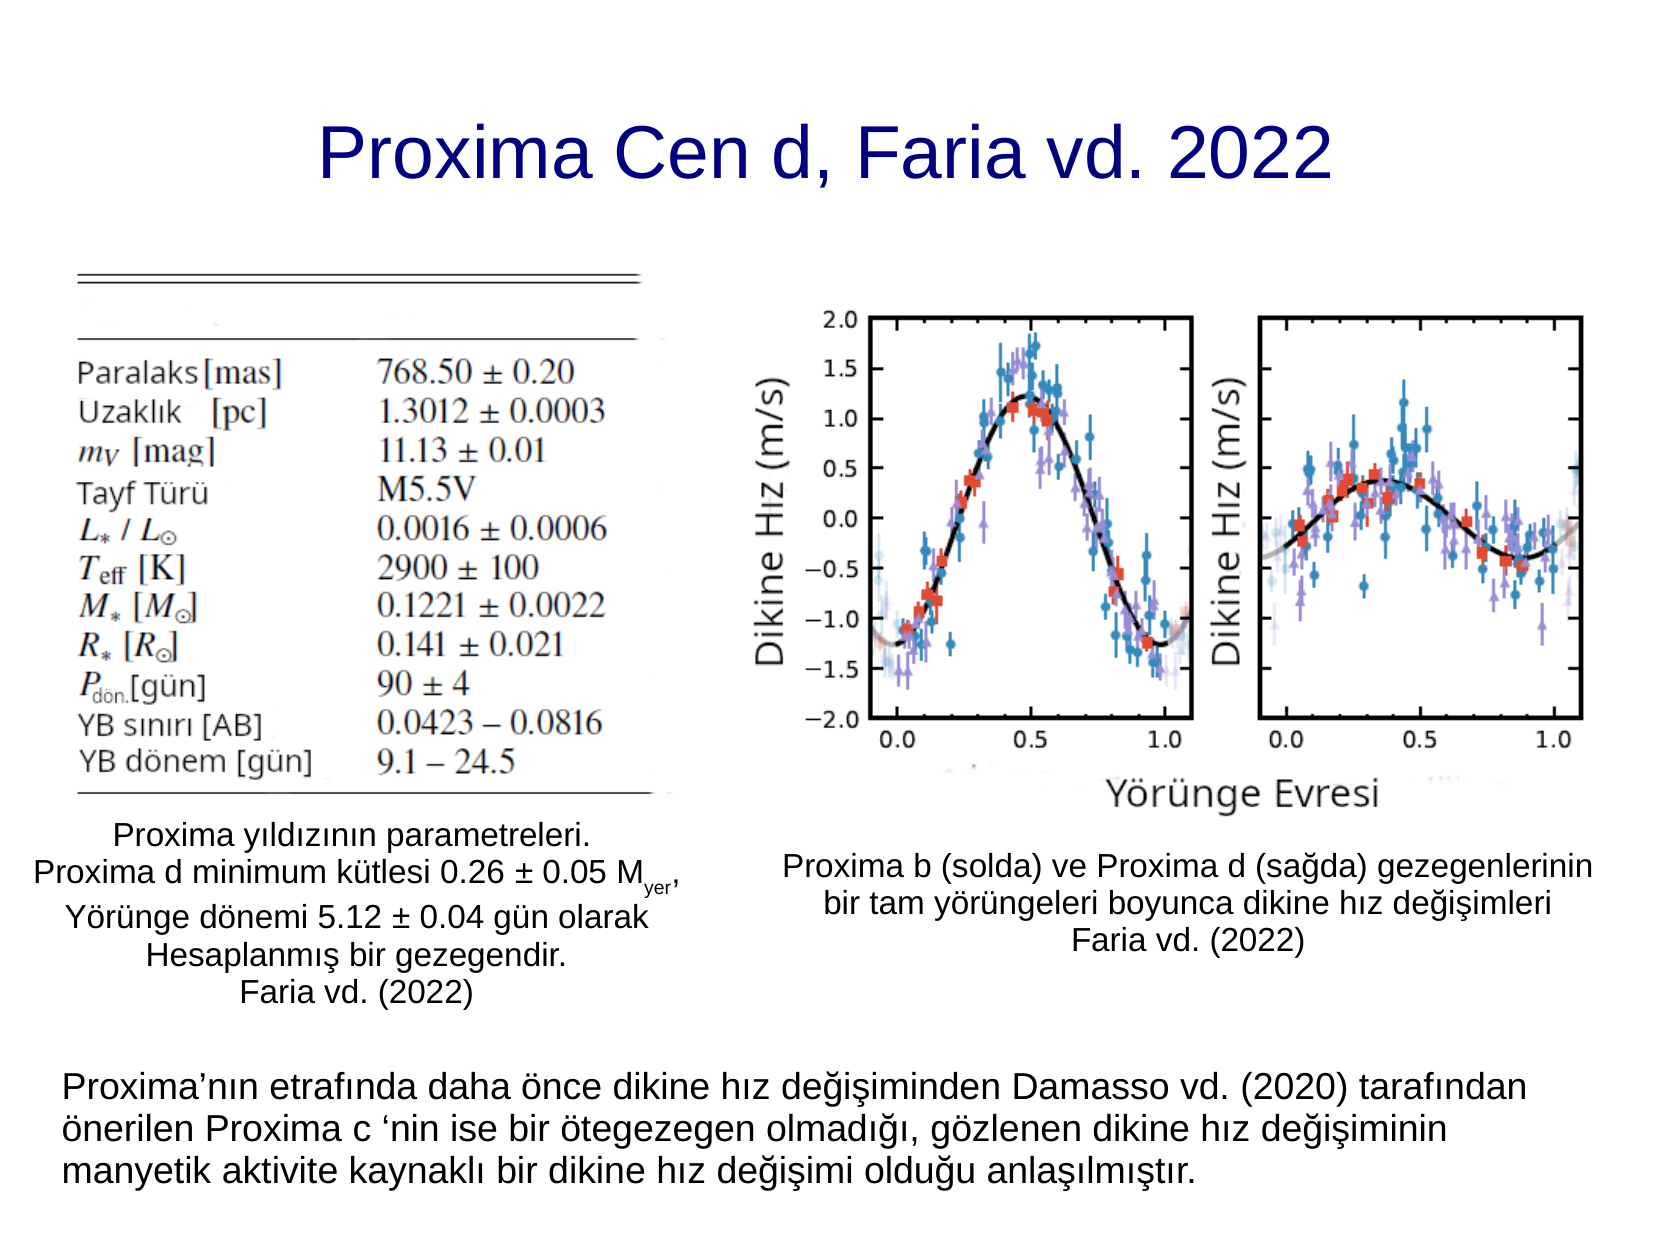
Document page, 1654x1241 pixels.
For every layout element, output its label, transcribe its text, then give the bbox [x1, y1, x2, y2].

text_box Proxima’nın etrafında daha önce dikine hız değişiminden Damasso vd. (2020) tarafından önerilen Proxima c ‘nin ise bir ötegezegen olmadığı, gözlenen dikine hız değişiminin manyetik aktivite kaynaklı bir dikine hız değişimi olduğu anlaşılmıştır. [46, 1058, 1610, 1200]
text_box Proxima yıldızının parametreleri. Proxima d minimum kütlesi 0.26 ± 0.05 Myer, Yörünge dönemi 5.12 ± 0.04 gün olarak Hesaplanmış bir gezegendir. Faria vd. (2022) [13, 809, 700, 1018]
picture [739, 296, 1611, 833]
picture [56, 254, 674, 809]
title Proxima Cen d, Faria vd. 2022 [82, 58, 1571, 248]
text_box Proxima b (solda) ve Proxima d (sağda) gezegenlerinin bir tam yörüngeleri boyunca dikine hız değişimleri Faria vd. (2022) [763, 839, 1613, 966]
